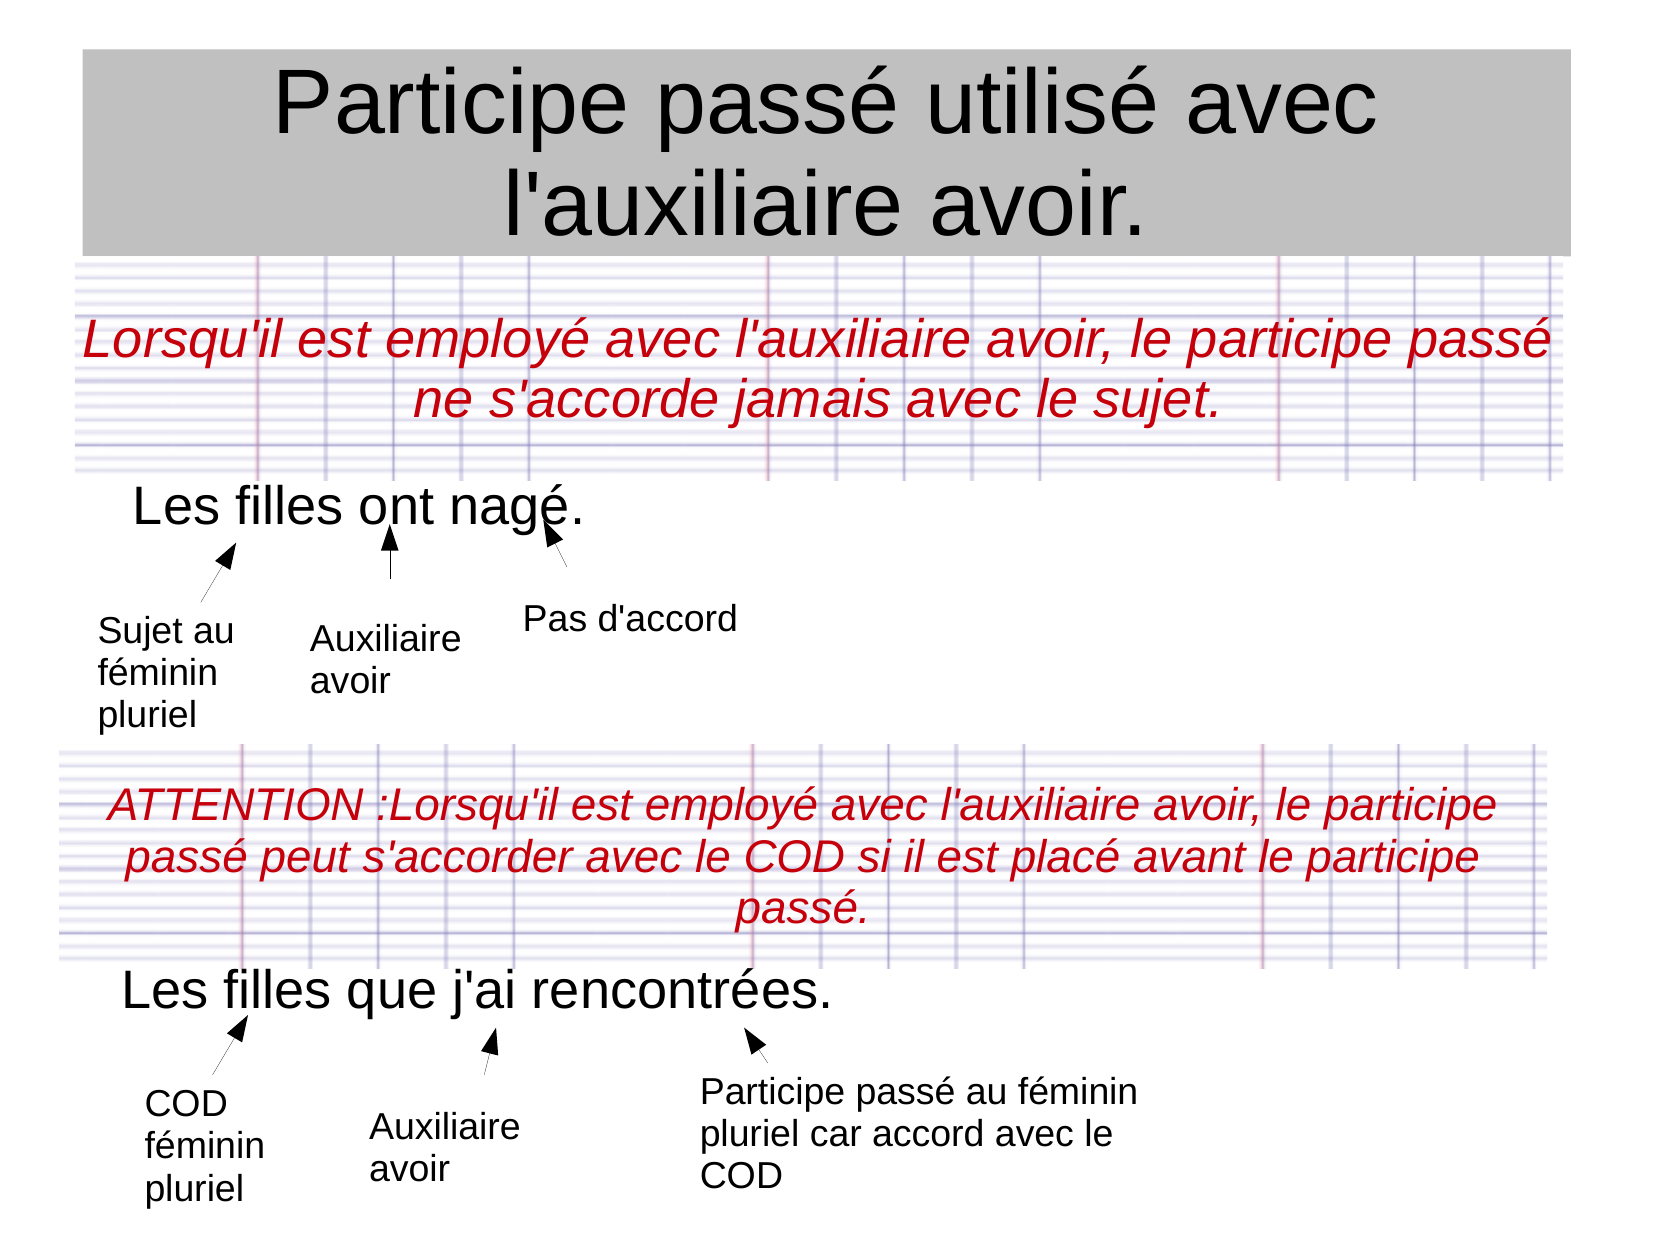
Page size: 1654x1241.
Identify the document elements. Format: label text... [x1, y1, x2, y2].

text_box Les filles ont nagé. [118, 467, 1323, 544]
text_box COD féminin pluriel [129, 1075, 319, 1217]
text_box ATTENTION :Lorsqu'il est employé avec l'auxiliaire avoir, le participe passé peut s'accorder avec le COD si il est placé avant le participe passé. [59, 744, 1548, 969]
text_box Sujet au féminin pluriel [82, 602, 284, 744]
text_box Participe passé au féminin pluriel car accord avec le COD [685, 1062, 1182, 1204]
text_box Pas d'accord [507, 590, 804, 648]
text_box Auxiliaire avoir [295, 609, 508, 709]
text_box Auxiliaire avoir [354, 1098, 591, 1198]
subtitle Lorsqu'il est employé avec l'auxiliaire avoir, le participe passé ne s'accorde jamais avec le sujet. [74, 256, 1564, 481]
text_box Les filles que j'ai rencontrées. [106, 952, 1312, 1028]
title Participe passé utilisé avec l'auxiliaire avoir. [82, 49, 1571, 257]
